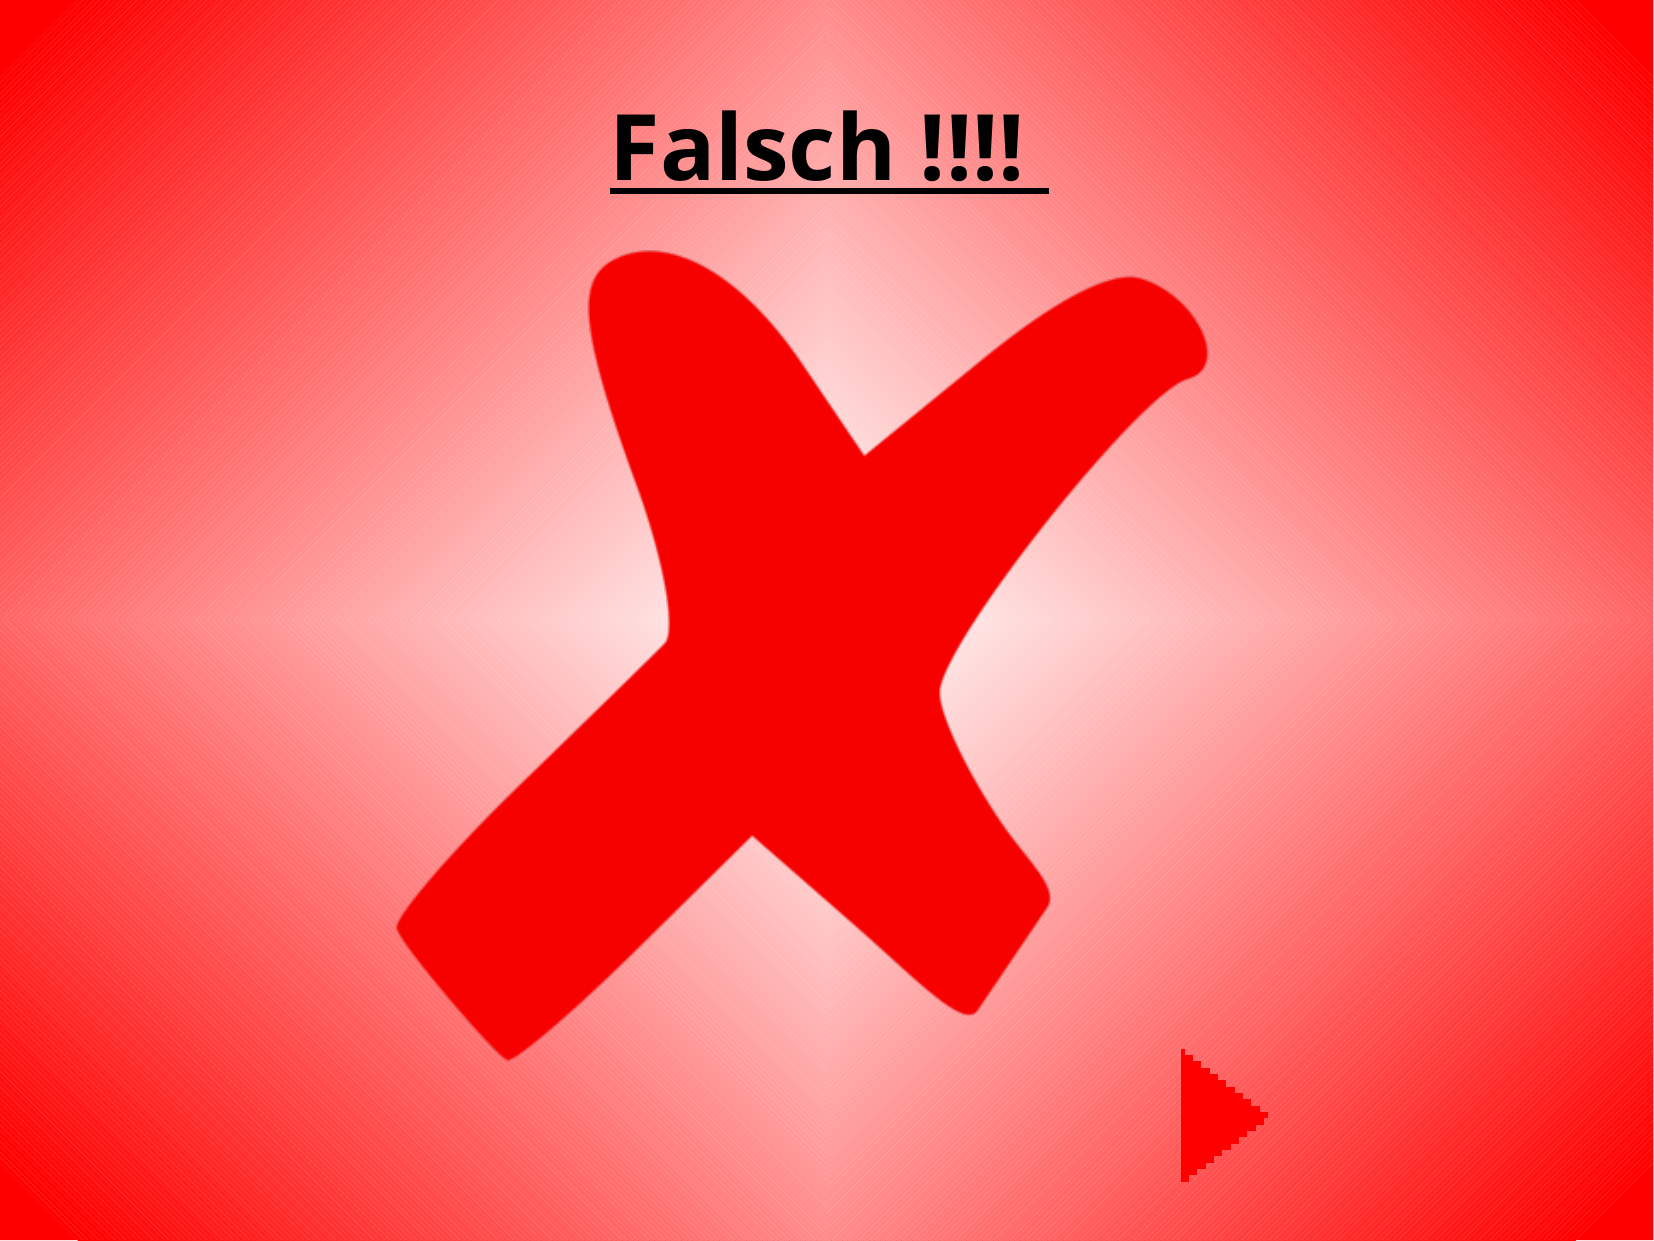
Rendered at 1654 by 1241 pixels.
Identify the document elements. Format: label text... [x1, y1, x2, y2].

title Falsch !!!! [85, 41, 1574, 249]
picture [392, 244, 1356, 1182]
